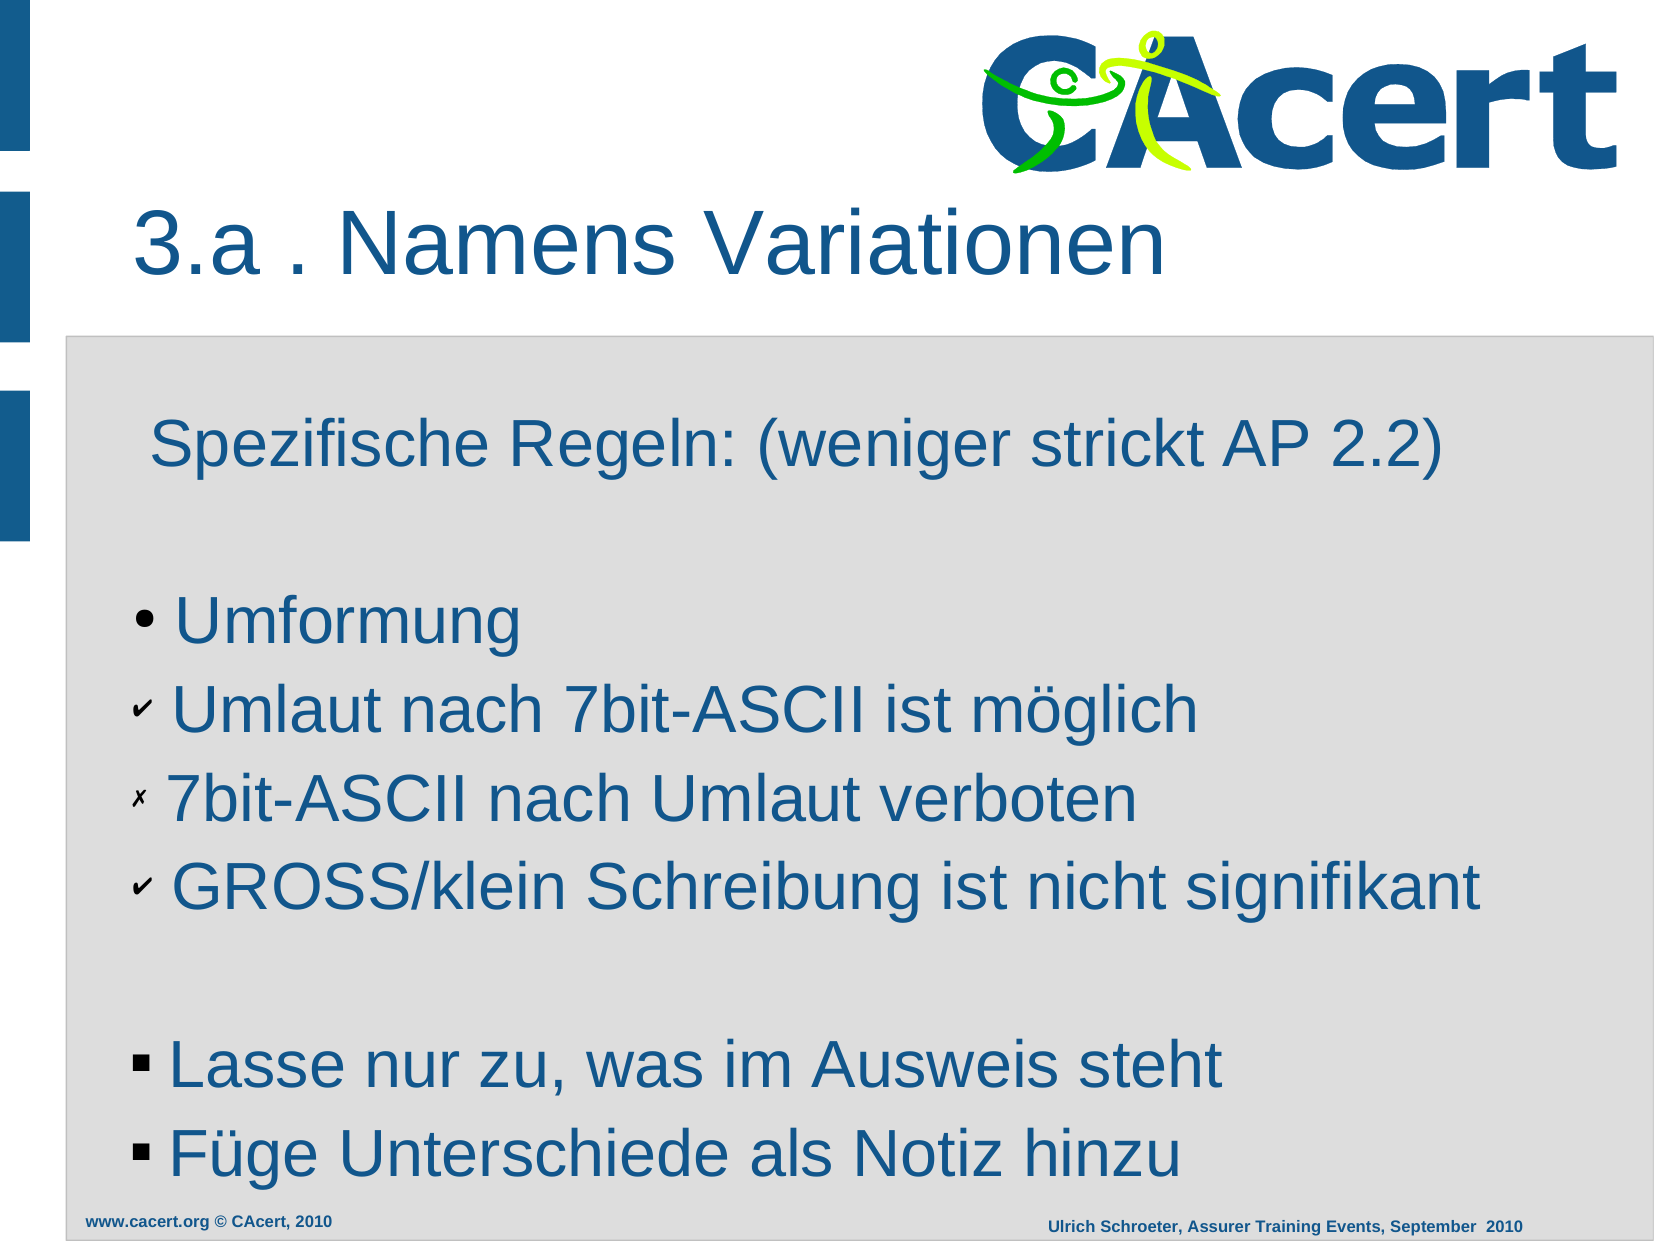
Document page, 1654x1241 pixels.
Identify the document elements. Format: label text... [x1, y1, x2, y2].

text_box 3.a . Namens Variationen [118, 183, 1184, 302]
text_box Spezifische Regeln: (weniger strickt AP 2.2) Umformung Umlaut nach 7bit-ASCII ist möglich 7bit-ASCII nach Umlaut verboten GROSS/klein Schreibung ist nicht signifikant Lasse nur zu, was im Ausweis steht Füge Unterschiede als Notiz hinzu [118, 384, 1498, 1199]
